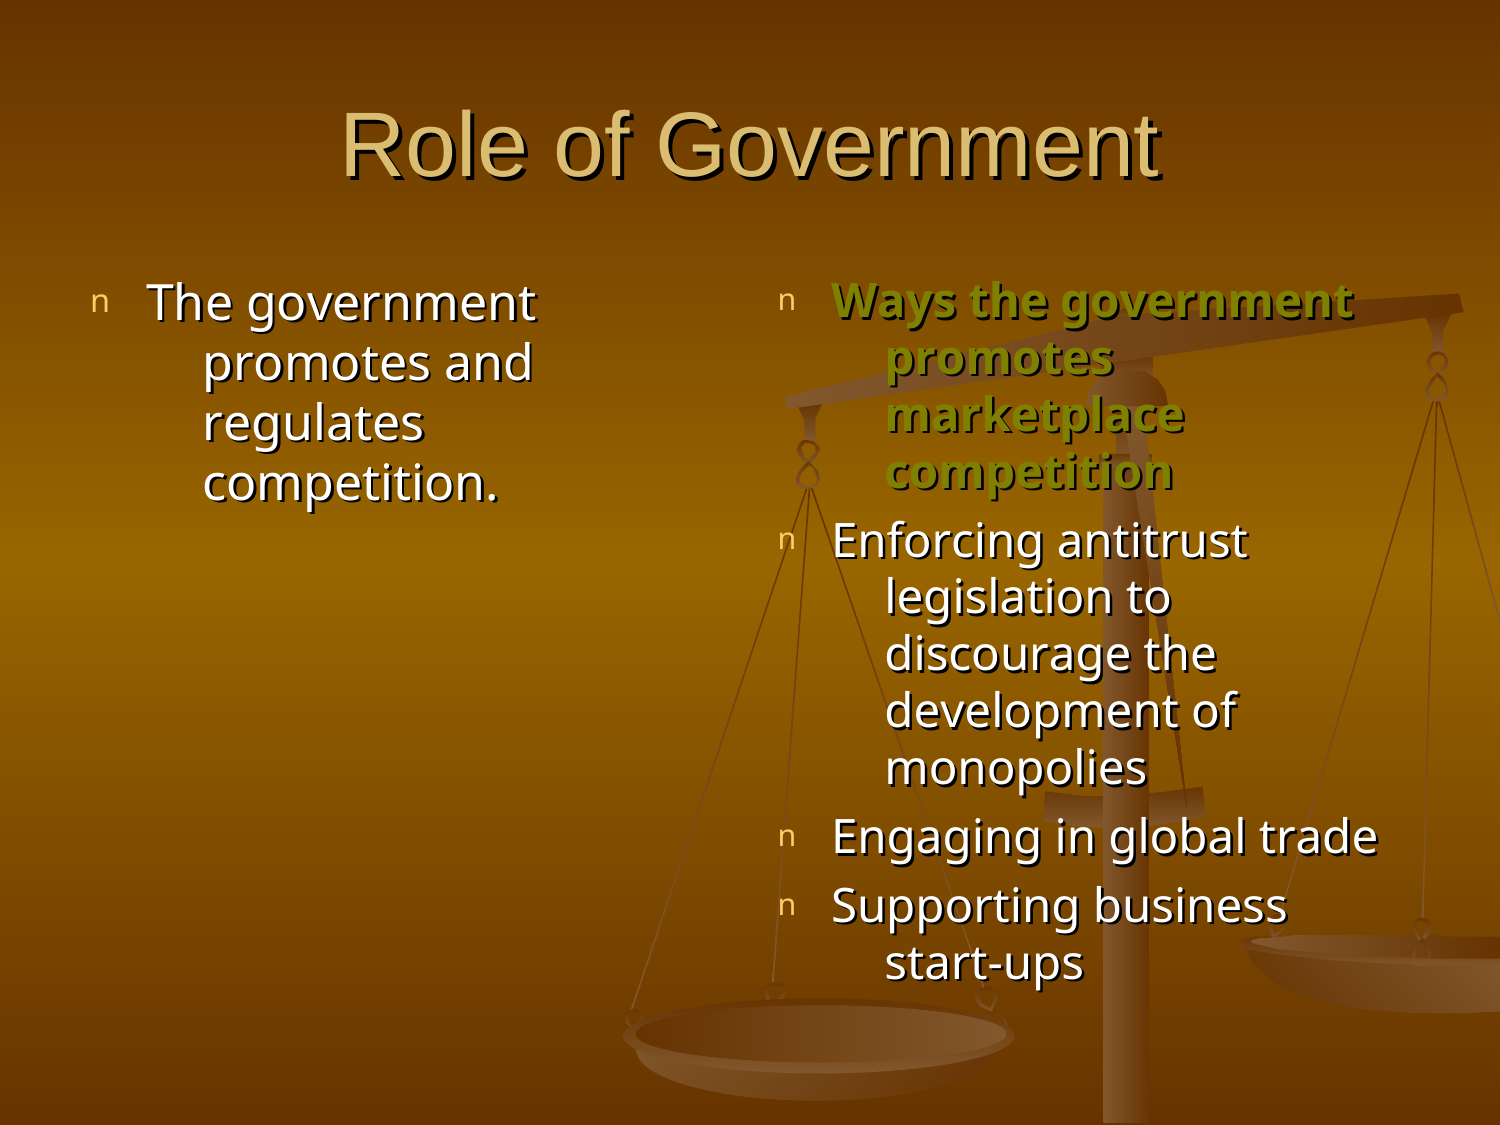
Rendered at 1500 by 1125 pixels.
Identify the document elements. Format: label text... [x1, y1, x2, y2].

list Ways the government promotes marketplace competition Enforcing antitrust legislation to discourage the development of monopolies Engaging in global trade Supporting business start-ups [762, 262, 1426, 1006]
title Role of Government [75, 45, 1426, 234]
list The government promotes and regulates competition. [75, 262, 738, 1006]
